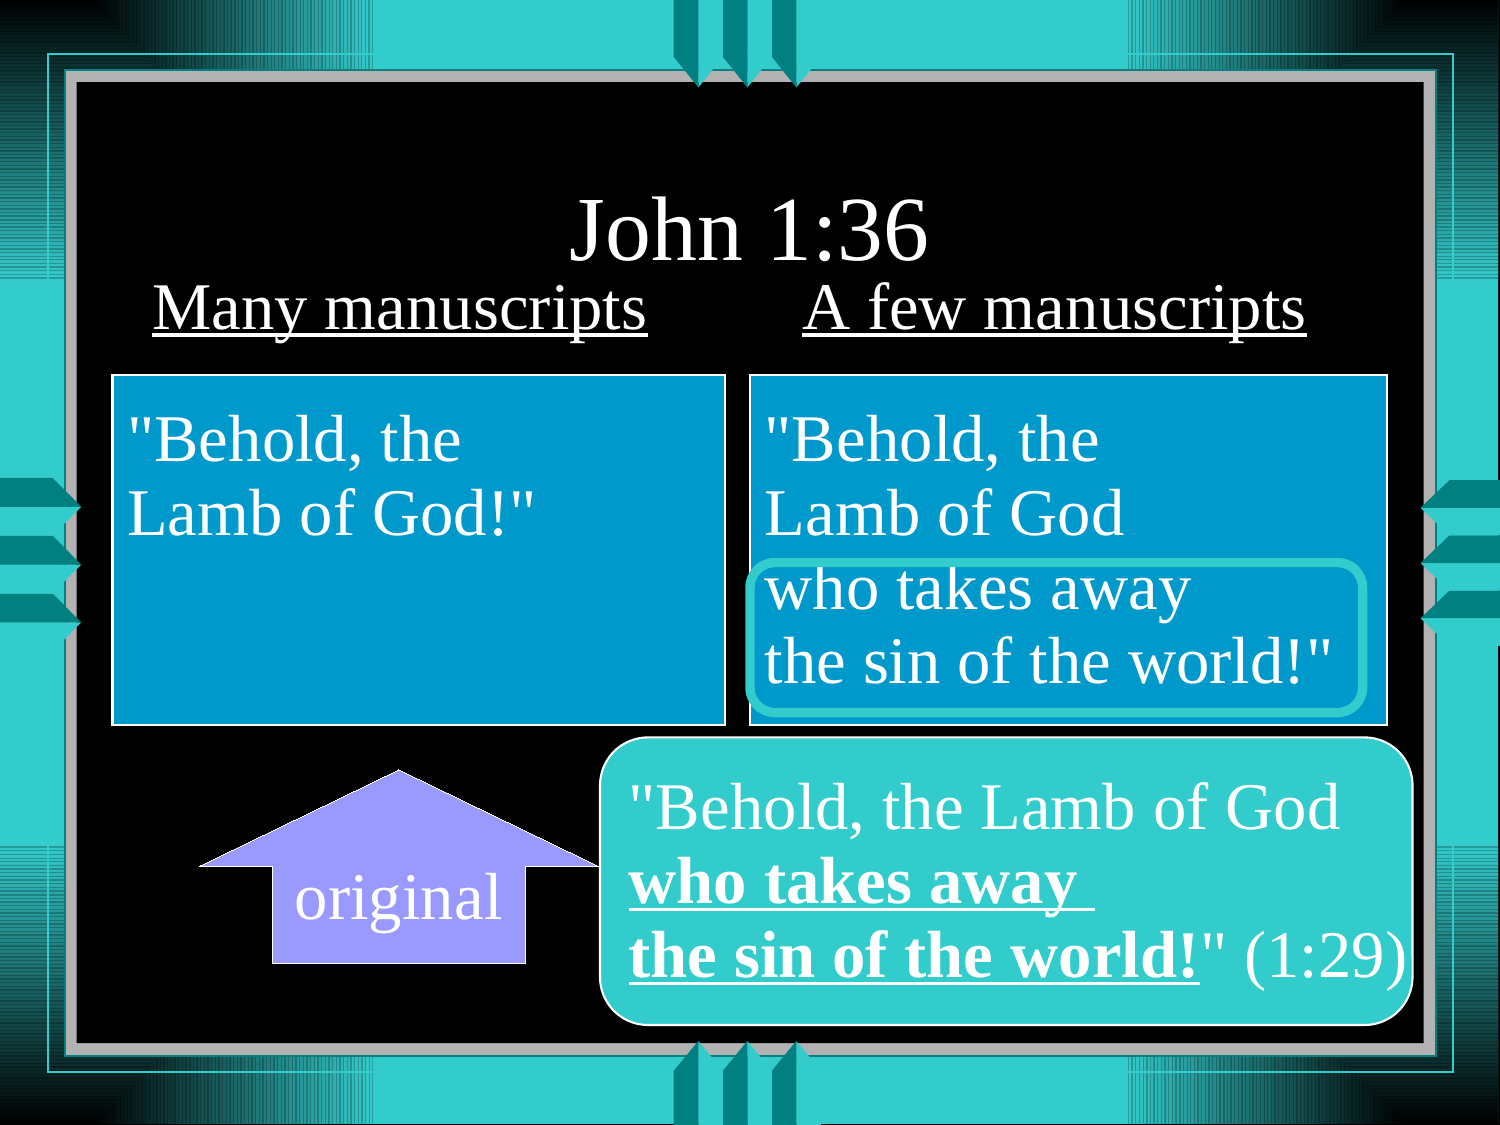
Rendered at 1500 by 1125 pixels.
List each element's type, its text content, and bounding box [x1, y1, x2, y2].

text_box original [199, 769, 599, 964]
title John 1:36 [112, 99, 1388, 288]
text_box Many manuscripts [137, 262, 688, 352]
text_box "Behold, the Lamb of God who takes away the sin of the world!" [749, 375, 1388, 725]
text_box A few manuscripts [787, 262, 1363, 352]
text_box "Behold, the Lamb of God who takes away the sin of the world!" (1:29) [600, 737, 1413, 1026]
text_box "Behold, the Lamb of God who takes away the sin of the world!" [755, 568, 1357, 707]
text_box "Behold, the Lamb of God!" [112, 374, 726, 725]
